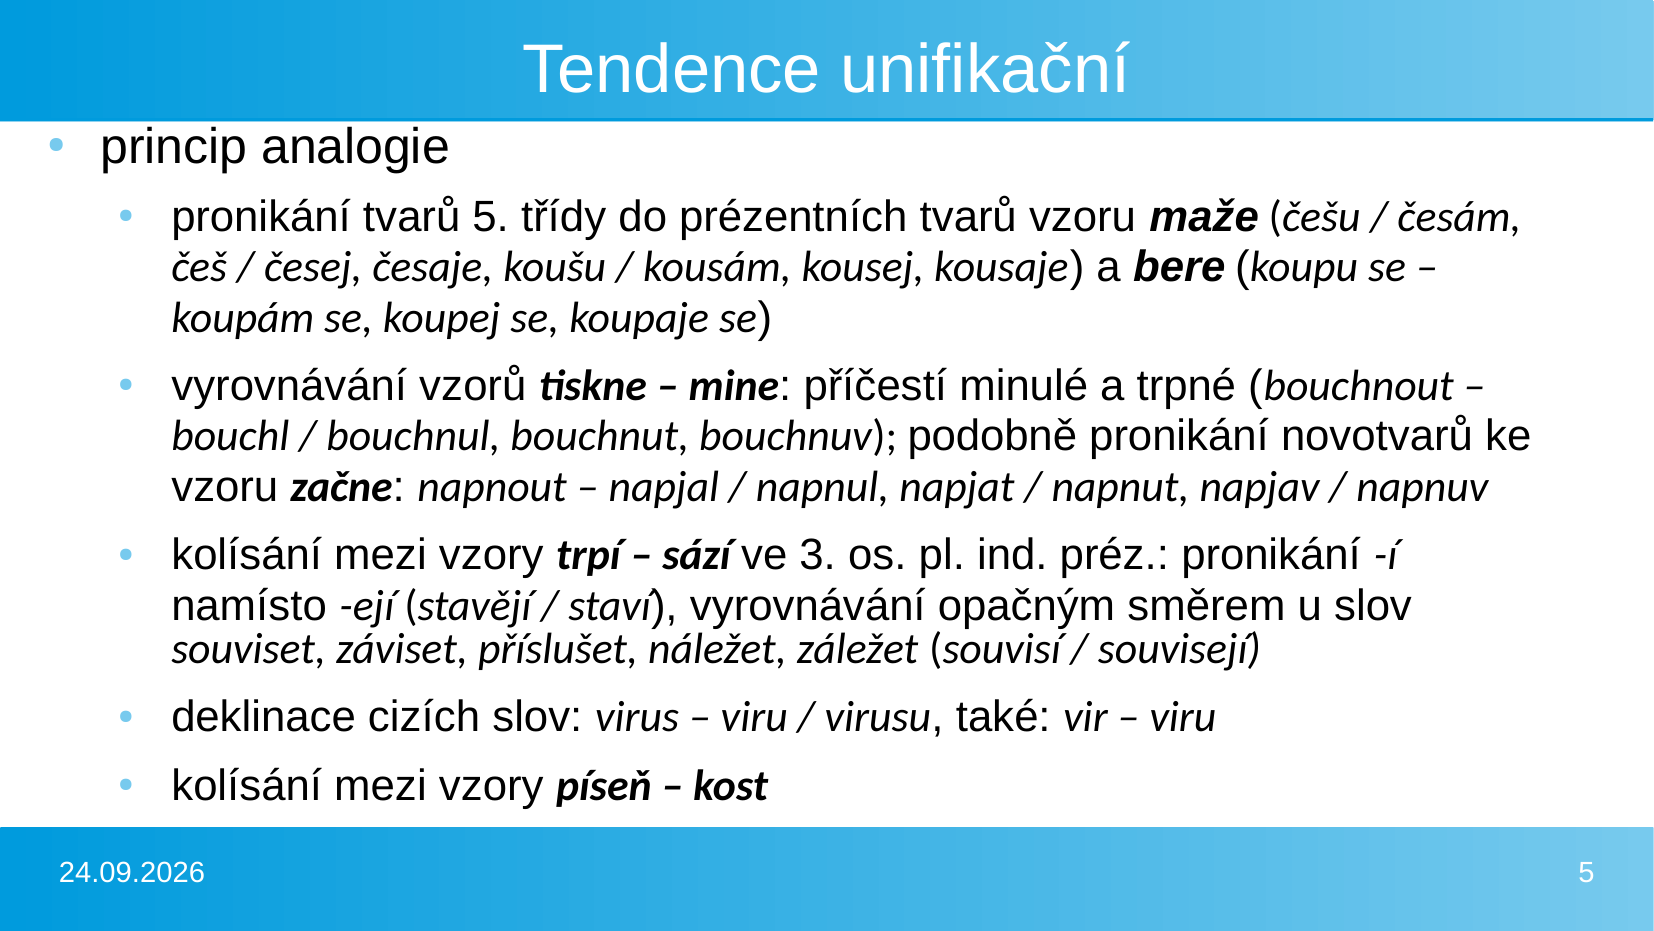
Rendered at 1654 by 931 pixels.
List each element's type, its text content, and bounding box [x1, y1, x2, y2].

title Tendence unifikační [59, 29, 1595, 108]
list princip analogie pronikání tvarů 5. třídy do prézentních tvarů vzoru maže (češu / česám, češ / česej, česaje, koušu / kousám, kousej, kousaje) a bere (koupu se – koupám se, koupej se, koupaje se) vyrovnávání vzorů tiskne – mine: příčestí minulé a trpné (bouchnout – bouchl / bouchnul, bouchnut, bouchnuv); podobně pronikání novotvarů ke vzoru začne: napnout – napjal / napnul, napjat / napnut, napjav / napnuv kolísání mezi vzory trpí – sází ve 3. os. pl. ind. préz.: pronikání -í namísto -ejí (stavějí / staví), vyrovnávání opačným směrem u slov souviset, záviset, příslušet, náležet, záležet (souvisí / souvisejí) deklinace cizích slov: virus – viru / virusu, také: vir – viru kolísání mezi vzory píseň – kost [29, 118, 1565, 827]
